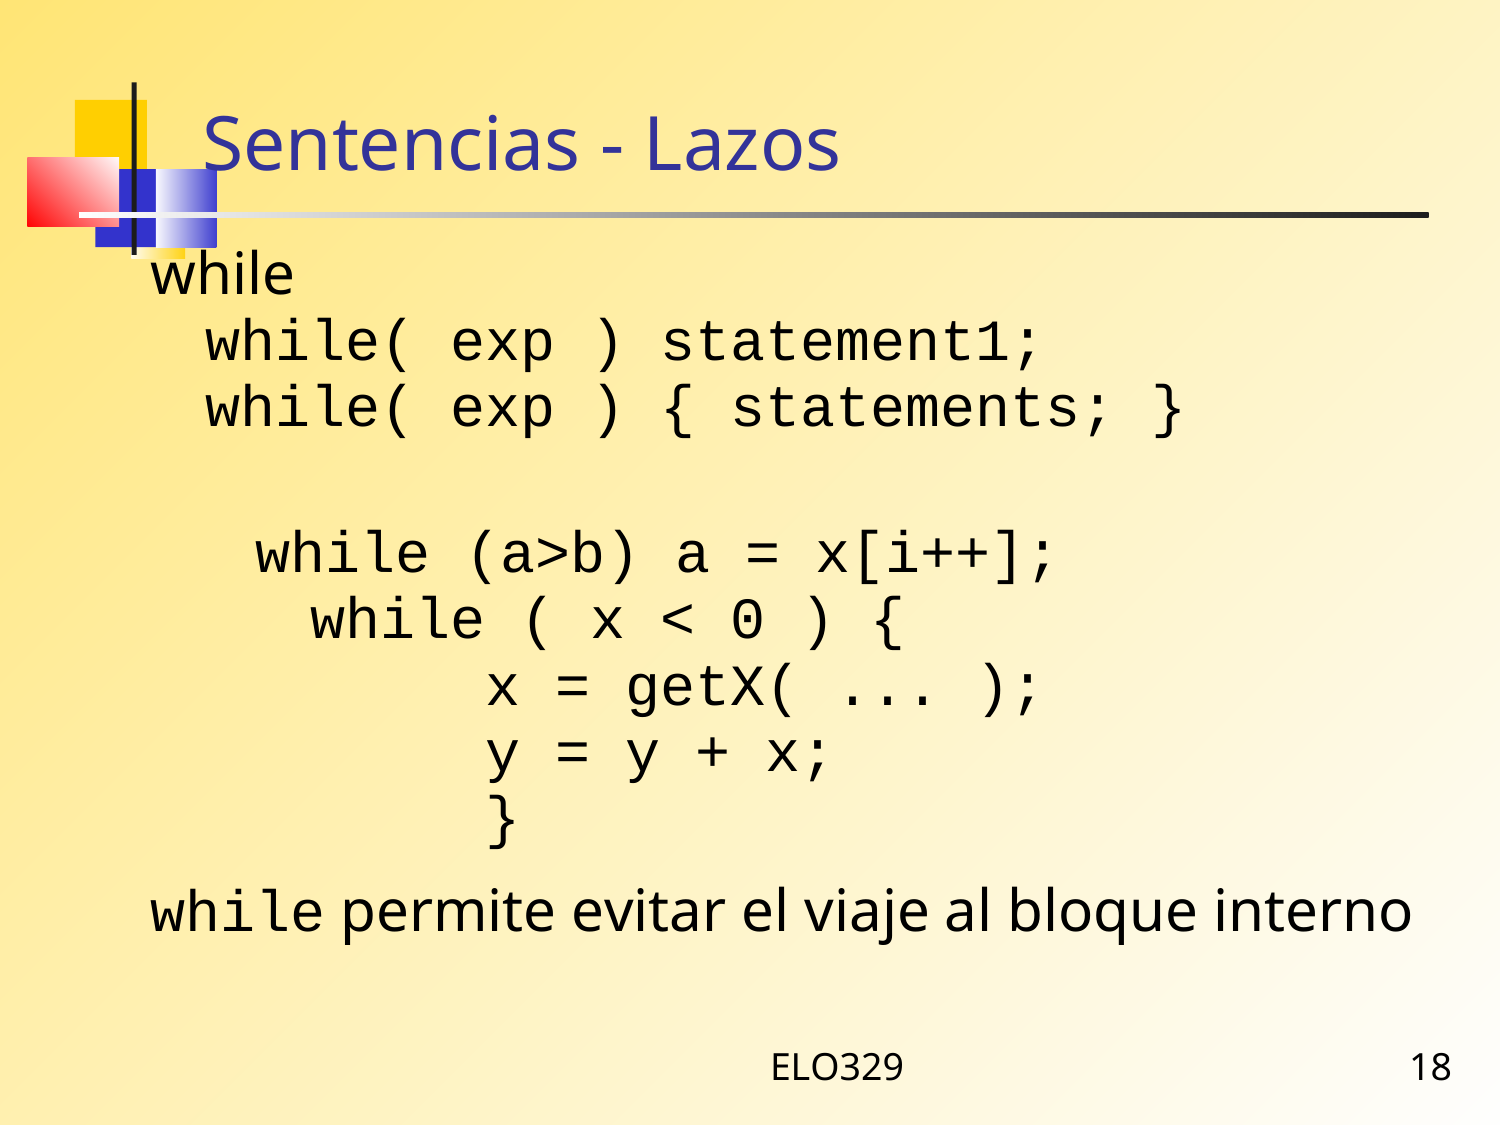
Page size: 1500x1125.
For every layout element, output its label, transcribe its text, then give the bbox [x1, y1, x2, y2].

list while while( exp ) statement1; while( exp ) { statements; } while (a>b) a = x[i++]; while ( x < 0 ) { x = getX( ... ); y = y + x; } while permite evitar el viaje al bloque interno [135, 224, 1463, 1042]
title Sentencias - Lazos [187, 37, 1466, 201]
